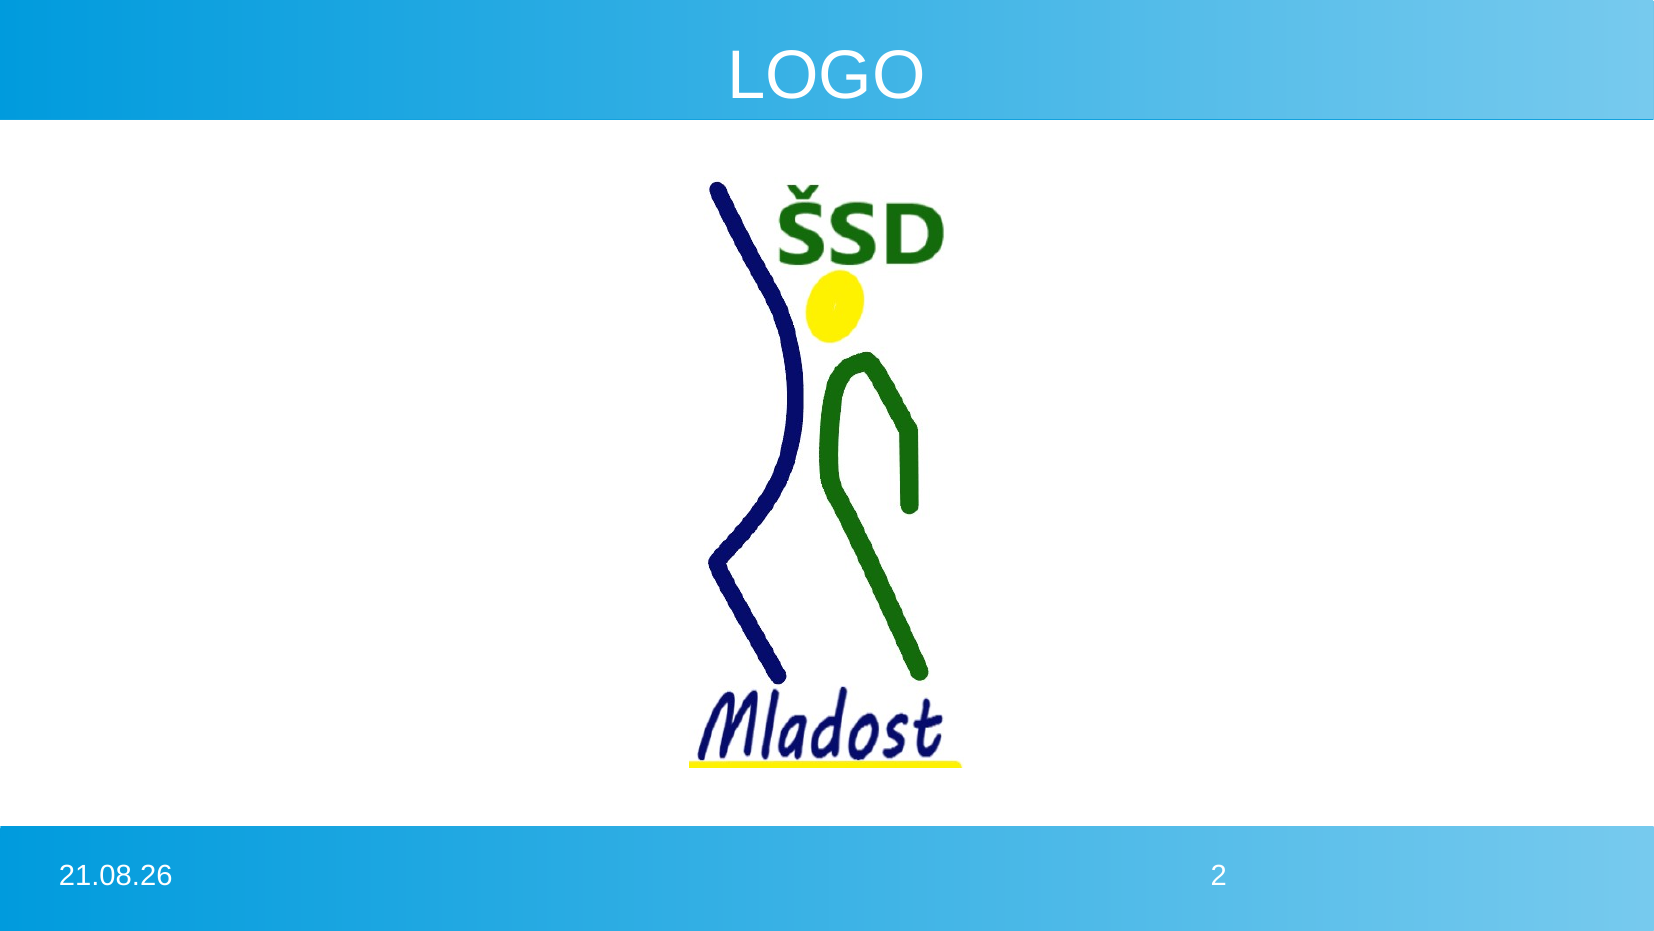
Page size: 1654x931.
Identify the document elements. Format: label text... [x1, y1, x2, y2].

picture [689, 177, 964, 768]
text_box 9.10.2023. [59, 856, 443, 916]
text_box [1210, 856, 1595, 916]
title LOGO [59, 29, 1595, 108]
